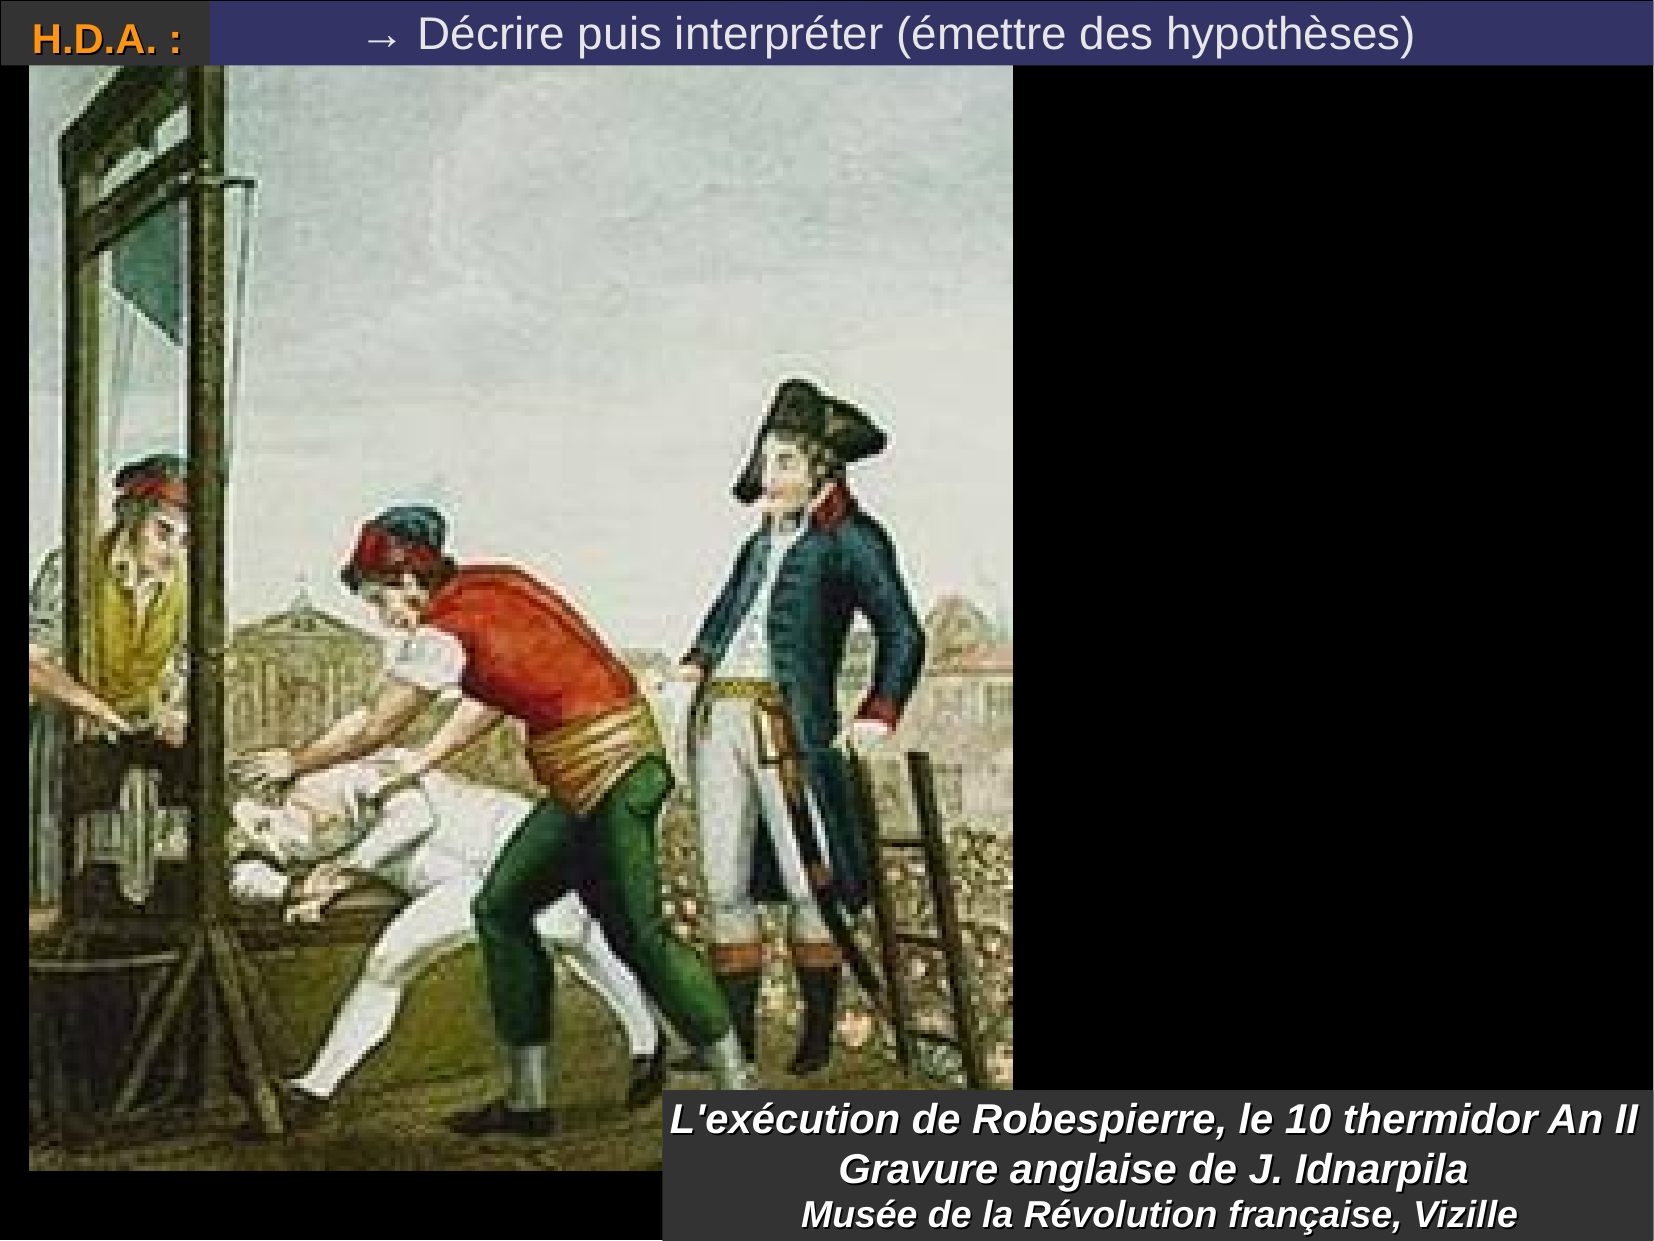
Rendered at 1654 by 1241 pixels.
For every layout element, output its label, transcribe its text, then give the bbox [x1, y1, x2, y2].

picture [29, 66, 1013, 1171]
text_box H.D.A. : [1, 1, 210, 66]
text_box → Décrire puis interpréter (émettre des hypothèses) [210, 1, 1654, 66]
text_box L'exécution de Robespierre, le 10 thermidor An II Gravure anglaise de J. Idnarpila Musée de la Révolution française, Vizille [662, 1090, 1654, 1241]
